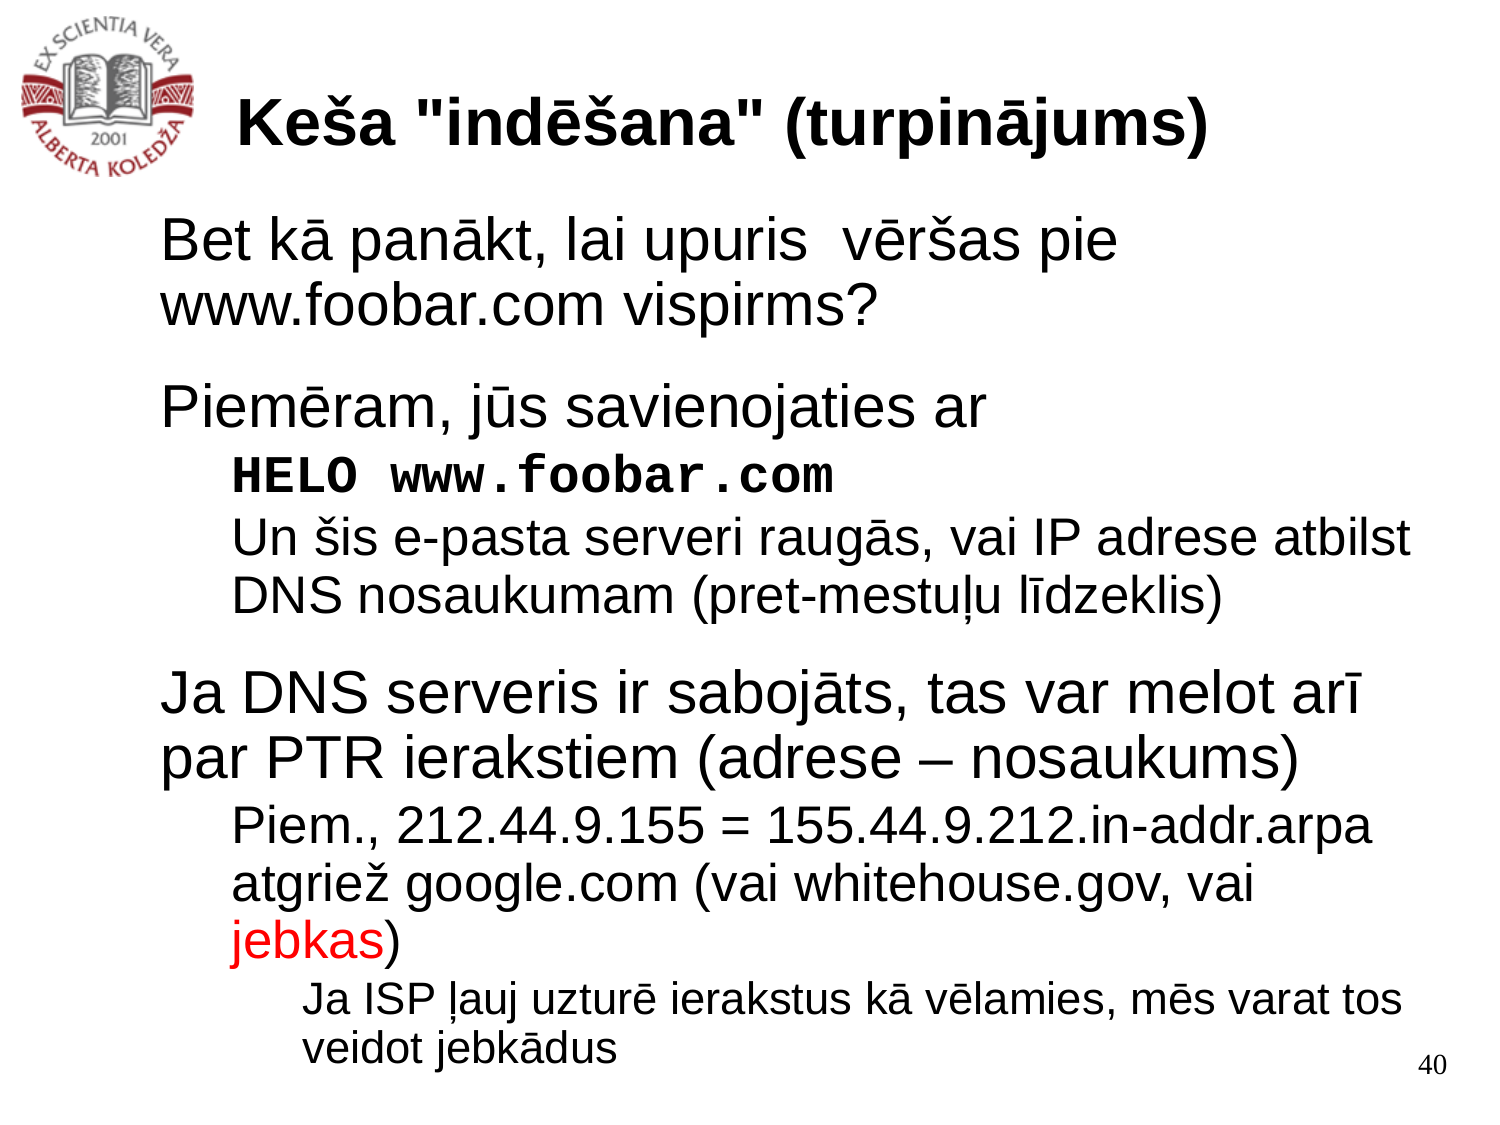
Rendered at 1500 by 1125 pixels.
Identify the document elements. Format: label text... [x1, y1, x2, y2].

picture [21, 16, 194, 177]
list Bet kā panākt, lai upuris vēršas pie www.foobar.com vispirms? Piemēram, jūs savienojaties ar HELO www.foobar.com Un šis e-pasta serveri raugās, vai IP adrese atbilst DNS nosaukumam (pret-mestuļu līdzeklis) Ja DNS serveris ir sabojāts, tas var melot arī par PTR ierakstiem (adrese – nosaukums) Piem., 212.44.9.155 = 155.44.9.212.in-addr.arpa atgriež google.com (vai whitehouse.gov, vai jebkas) Ja ISP ļauj uzturē ierakstus kā vēlamies, mēs varat tos veidot jebkādus [74, 200, 1463, 1101]
title Keša "indēšana" (turpinājums) [50, 62, 1374, 175]
